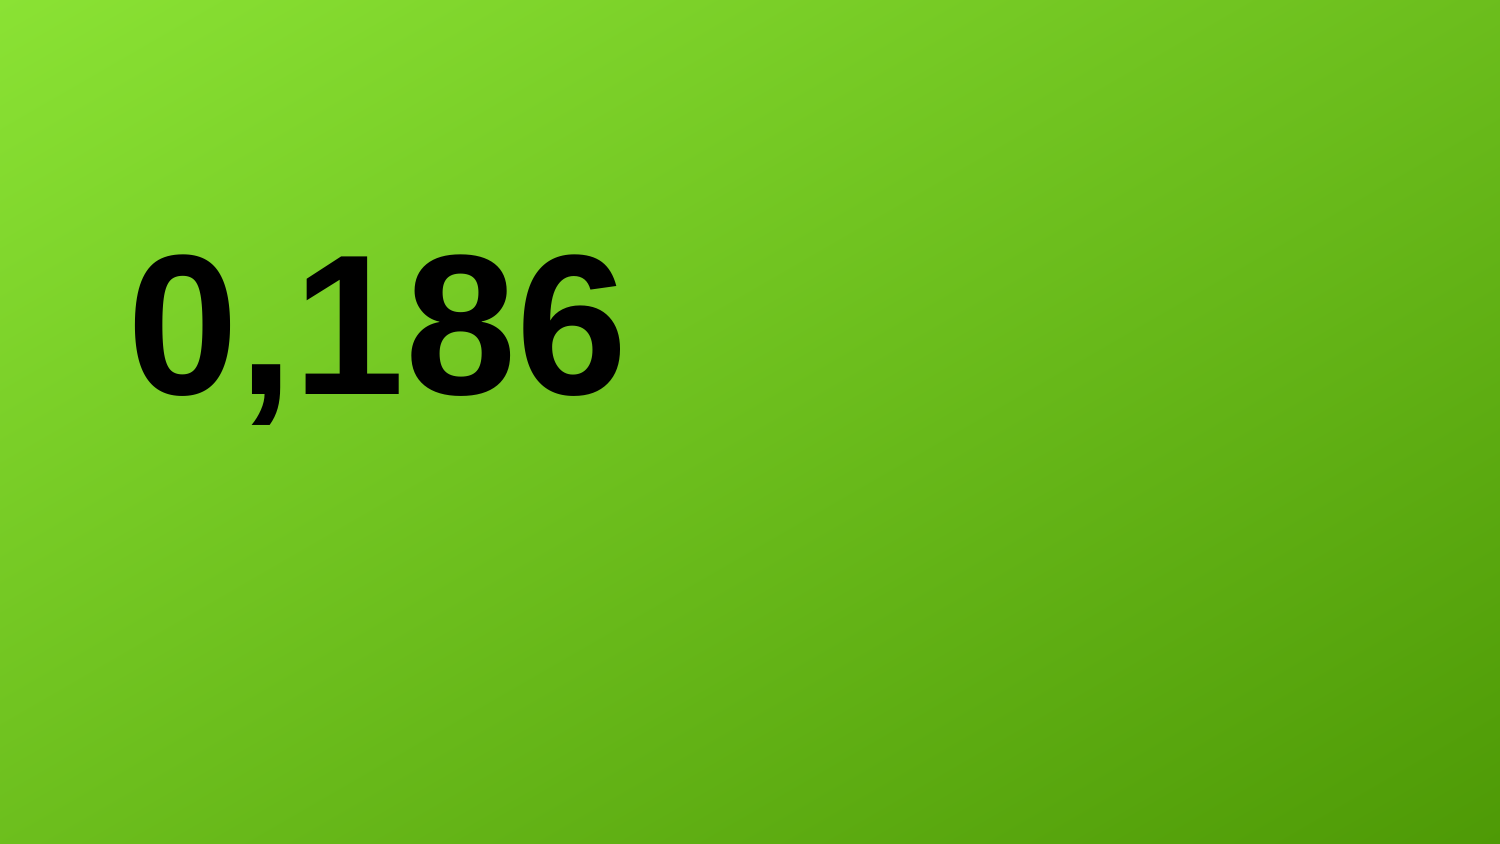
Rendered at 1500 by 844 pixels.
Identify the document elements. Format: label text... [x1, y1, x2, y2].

text_box 0,186 [552, 326, 592, 375]
text_box 0,186 [162, 276, 202, 374]
text_box 0,186 [112, 259, 1388, 450]
text_box 0,186 [440, 331, 482, 377]
text_box 0,186 [443, 274, 478, 312]
